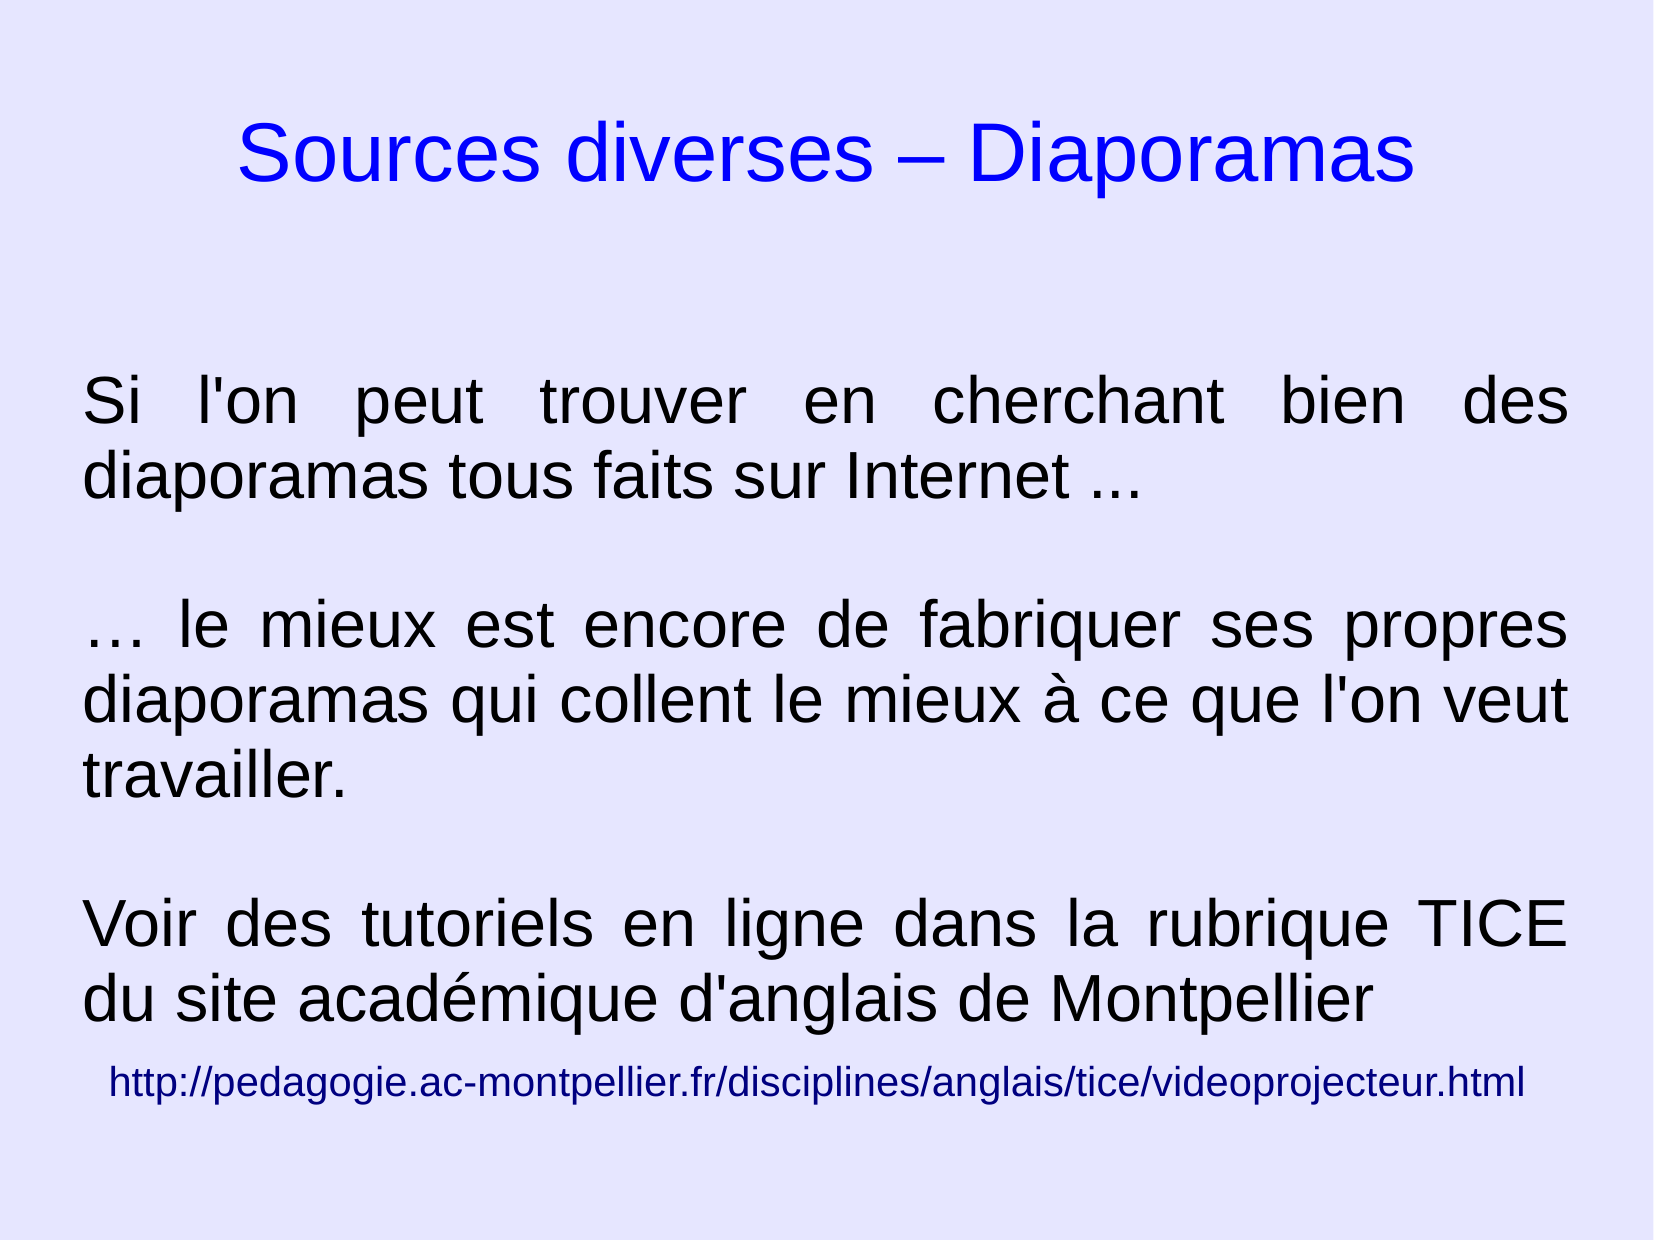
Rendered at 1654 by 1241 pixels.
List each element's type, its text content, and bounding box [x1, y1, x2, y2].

subtitle Si l'on peut trouver en cherchant bien des diaporamas tous faits sur Internet ... … le mieux est encore de fabriquer ses propres diaporamas qui collent le mieux à ce que l'on veut travailler. Voir des tutoriels en ligne dans la rubrique TICE du site académique d'anglais de Montpellier http://pedagogie.ac-montpellier.fr/disciplines/anglais/tice/videoprojecteur.html [82, 288, 1571, 1111]
title Sources diverses – Diaporamas [82, 56, 1571, 250]
